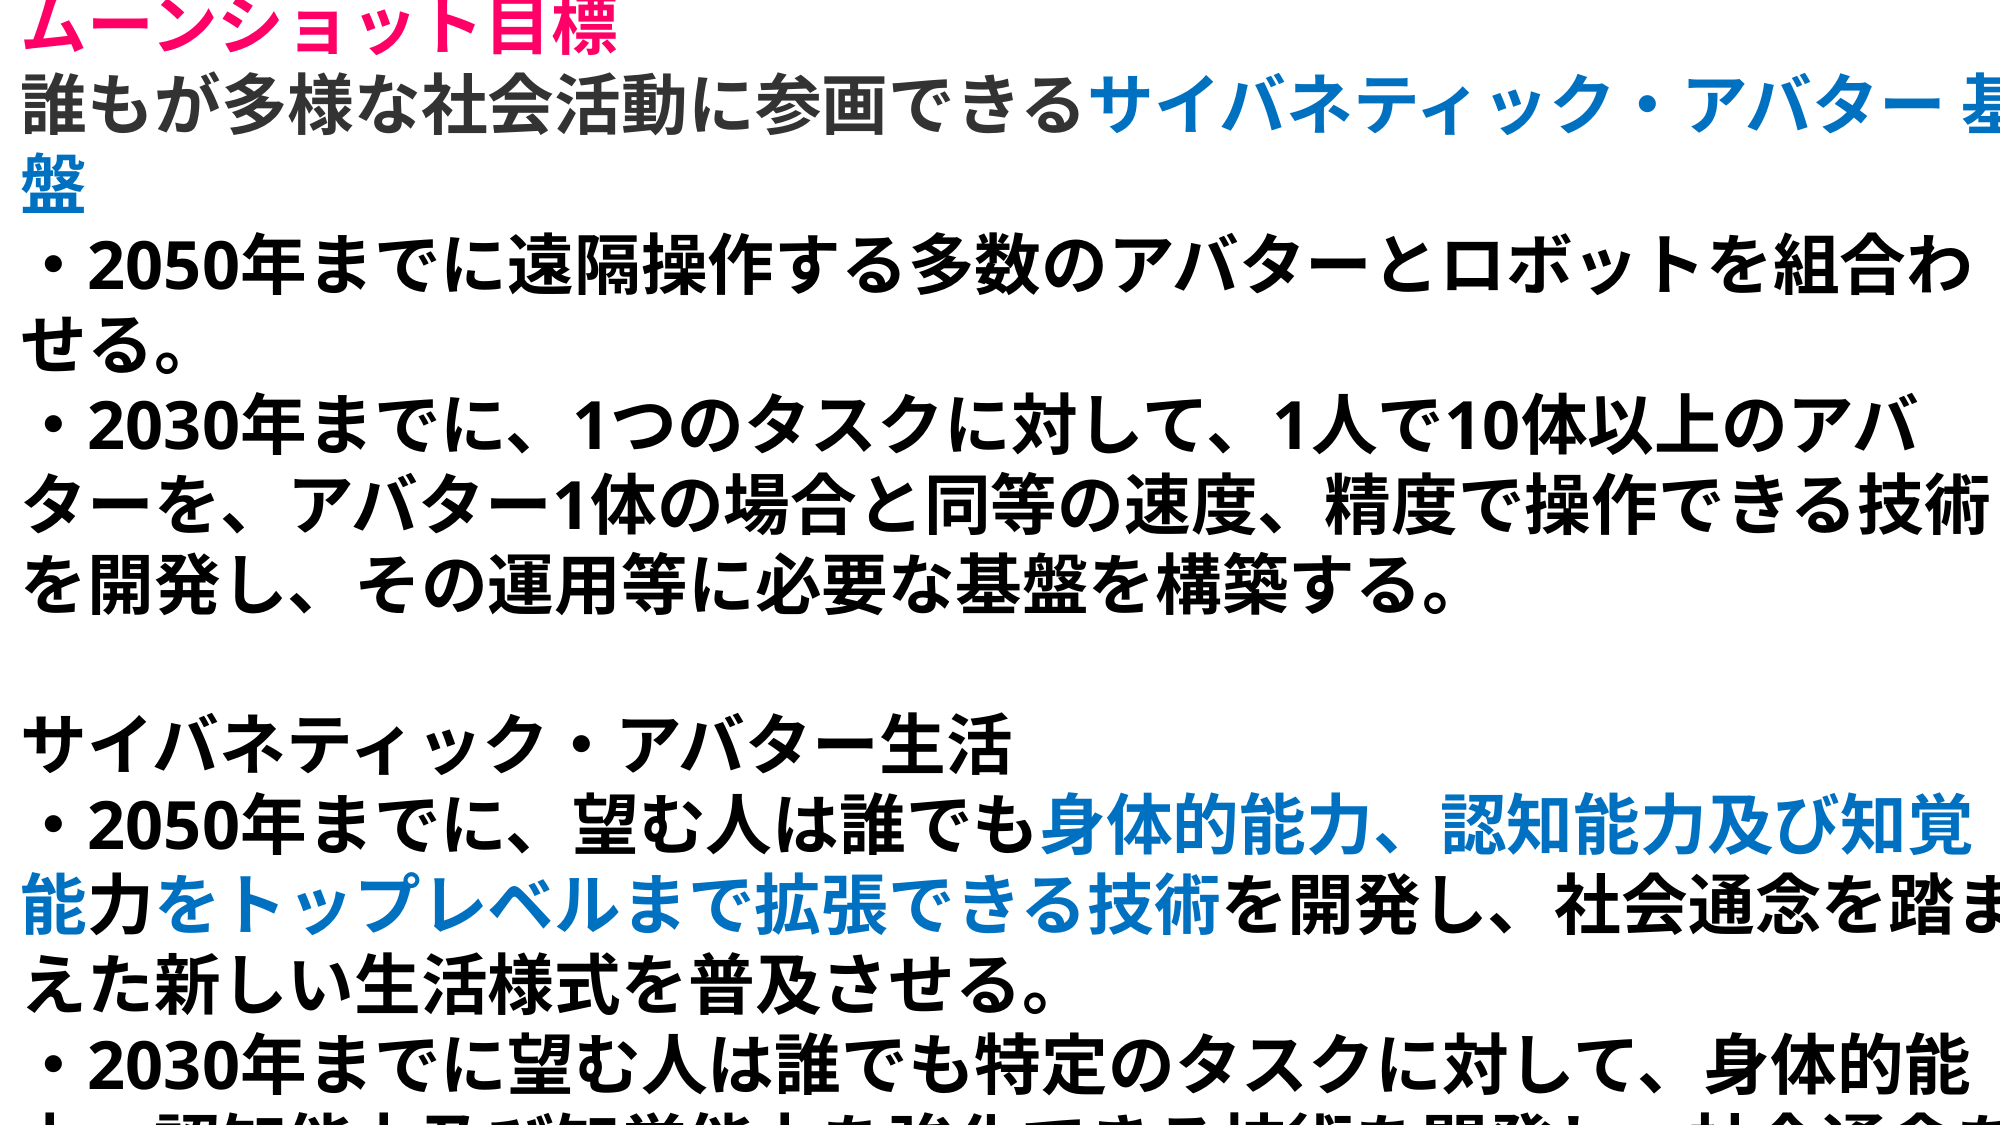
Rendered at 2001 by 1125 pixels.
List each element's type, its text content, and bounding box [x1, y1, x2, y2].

text_box ムーンショット目標 誰もが多様な社会活動に参画できるサイバネティック・アバター 基盤 ・2050年までに遠隔操作する多数のアバターとロボットを組合わせる。 ・2030年までに、1つのタスクに対して、1人で10体以上のアバターを、アバター1体の場合と同等の速度、精度で操作できる技術を開発し、その運用等に必要な基盤を構築する。 サイバネティック・アバター生活 ・2050年までに、望む人は誰でも身体的能力、認知能力及び知覚能力をトップレベルまで拡張できる技術を開発し、社会通念を踏まえた新しい生活様式を普及させる。 ・2030年までに望む人は誰でも特定のタスクに対して、身体的能力、認知能力及び知覚能力を強化できる技術を開発し、社会通念を踏まえた新しい生活様式を提案。 [5, 0, 2000, 1122]
